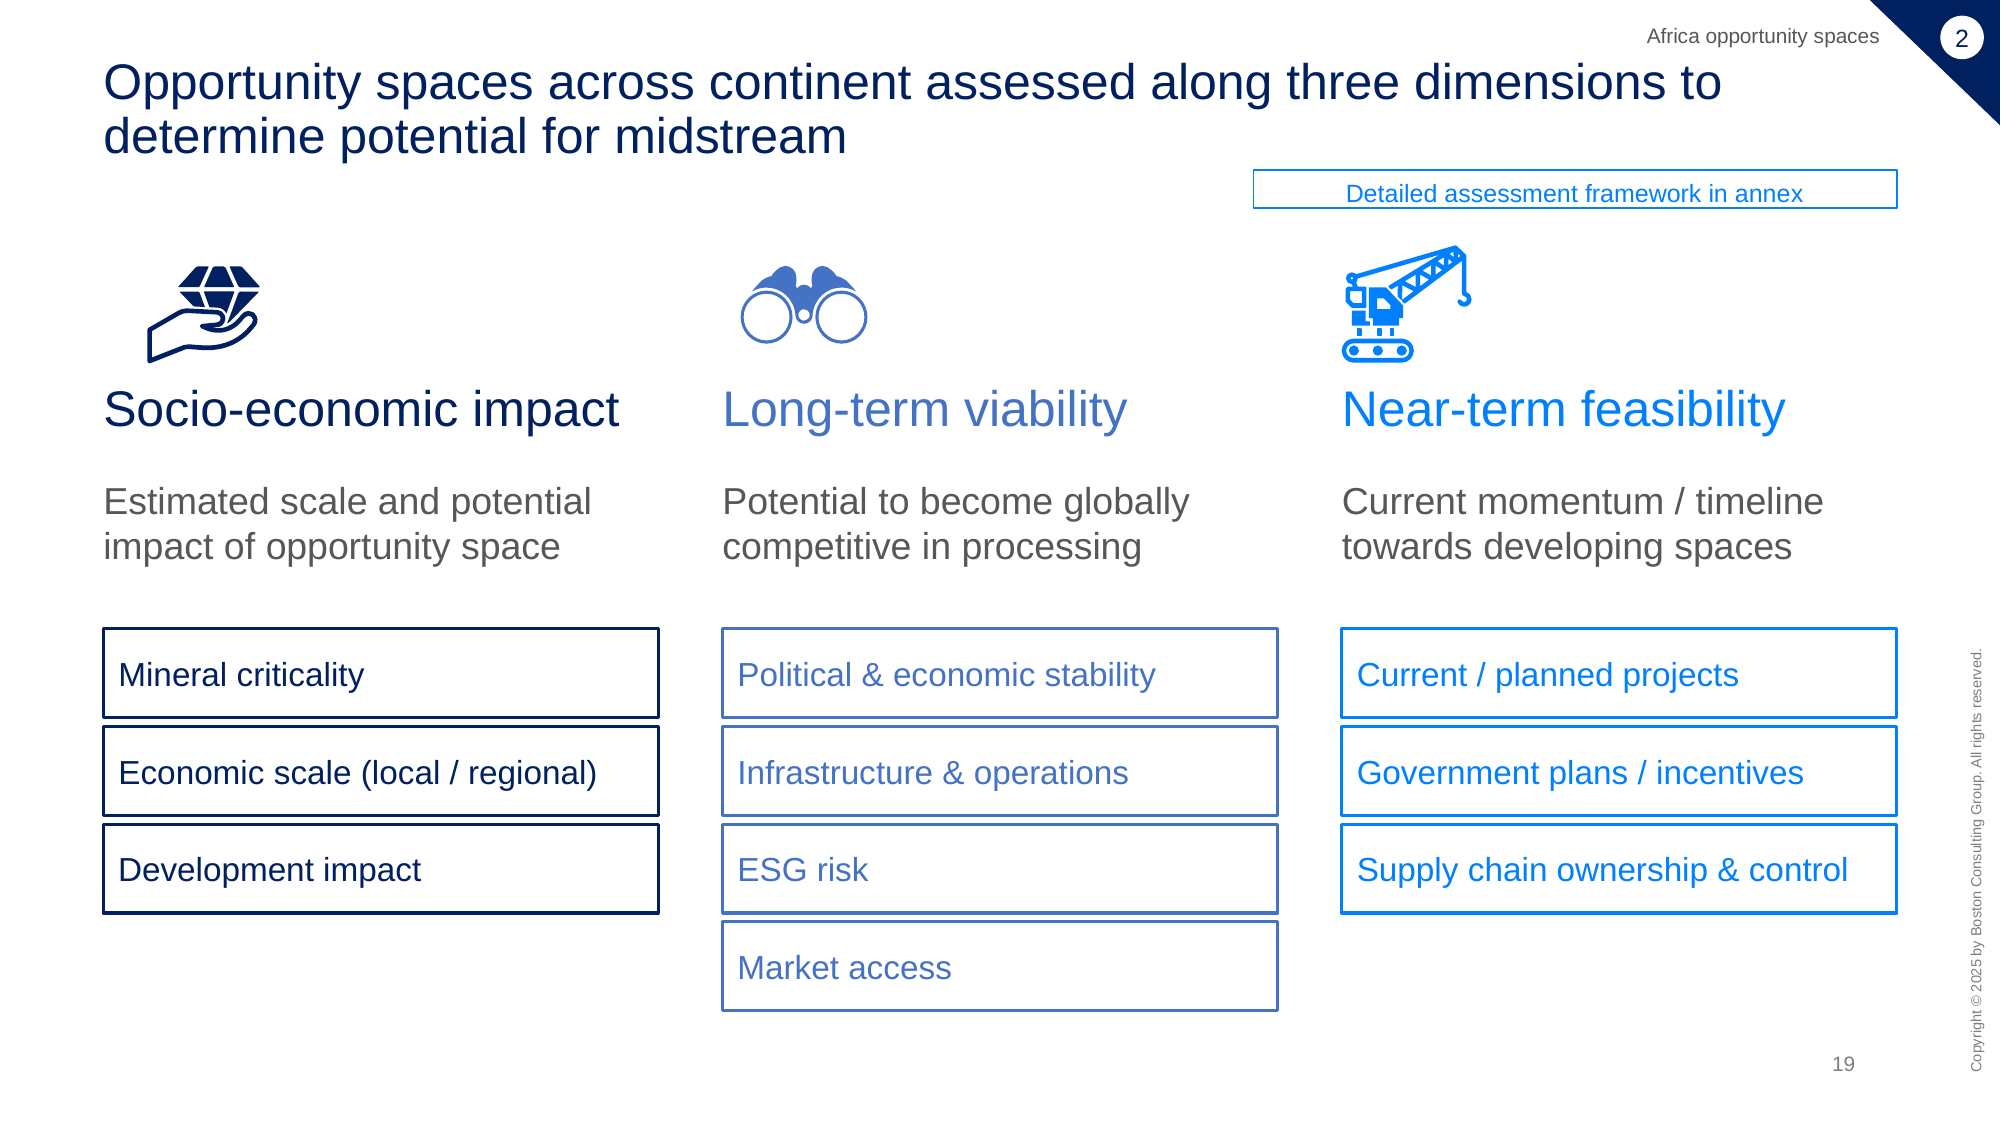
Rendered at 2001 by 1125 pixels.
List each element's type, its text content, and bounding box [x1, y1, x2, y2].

text_box Government plans / incentives [1341, 726, 1897, 816]
text_box Development impact [103, 824, 659, 913]
text_box [740, 290, 793, 344]
text_box Current momentum / timeline towards developing spaces [1341, 476, 1897, 627]
text_box [229, 266, 260, 288]
text_box Political & economic stability [722, 628, 1278, 718]
text_box [204, 266, 235, 288]
text_box Potential to become globally competitive in processing [722, 476, 1278, 627]
text_box Near-term feasibility [1341, 375, 1897, 437]
text_box Market access [722, 921, 1278, 1011]
text_box Estimated scale and potential impact of opportunity space [103, 476, 659, 568]
text_box Infrastructure & operations [722, 726, 1278, 816]
text_box [815, 290, 868, 344]
text_box Supply chain ownership & control [1341, 824, 1897, 913]
text_box 2 [1940, 15, 1984, 60]
text_box [180, 291, 205, 307]
text_box [148, 309, 257, 363]
text_box Africa opportunity spaces [1647, 14, 1885, 56]
text_box ESG risk [722, 824, 1278, 913]
text_box Detailed assessment framework in annex [1253, 170, 1897, 208]
text_box Mineral criticality [103, 628, 659, 718]
text_box [1346, 246, 1471, 308]
text_box Current / planned projects [1341, 628, 1897, 718]
text_box [1342, 339, 1414, 362]
text_box Socio-economic impact [103, 375, 659, 437]
text_box [751, 265, 857, 324]
text_box [227, 291, 259, 324]
text_box Long-term viability [722, 375, 1278, 437]
text_box [178, 266, 209, 288]
text_box [1869, 0, 2000, 126]
title Opportunity spaces across continent assessed along three dimensions to determine potential for midstream [103, 55, 1897, 165]
text_box [1351, 310, 1370, 326]
text_box [1368, 287, 1404, 326]
text_box [203, 291, 235, 314]
text_box Economic scale (local / regional) [103, 726, 659, 816]
